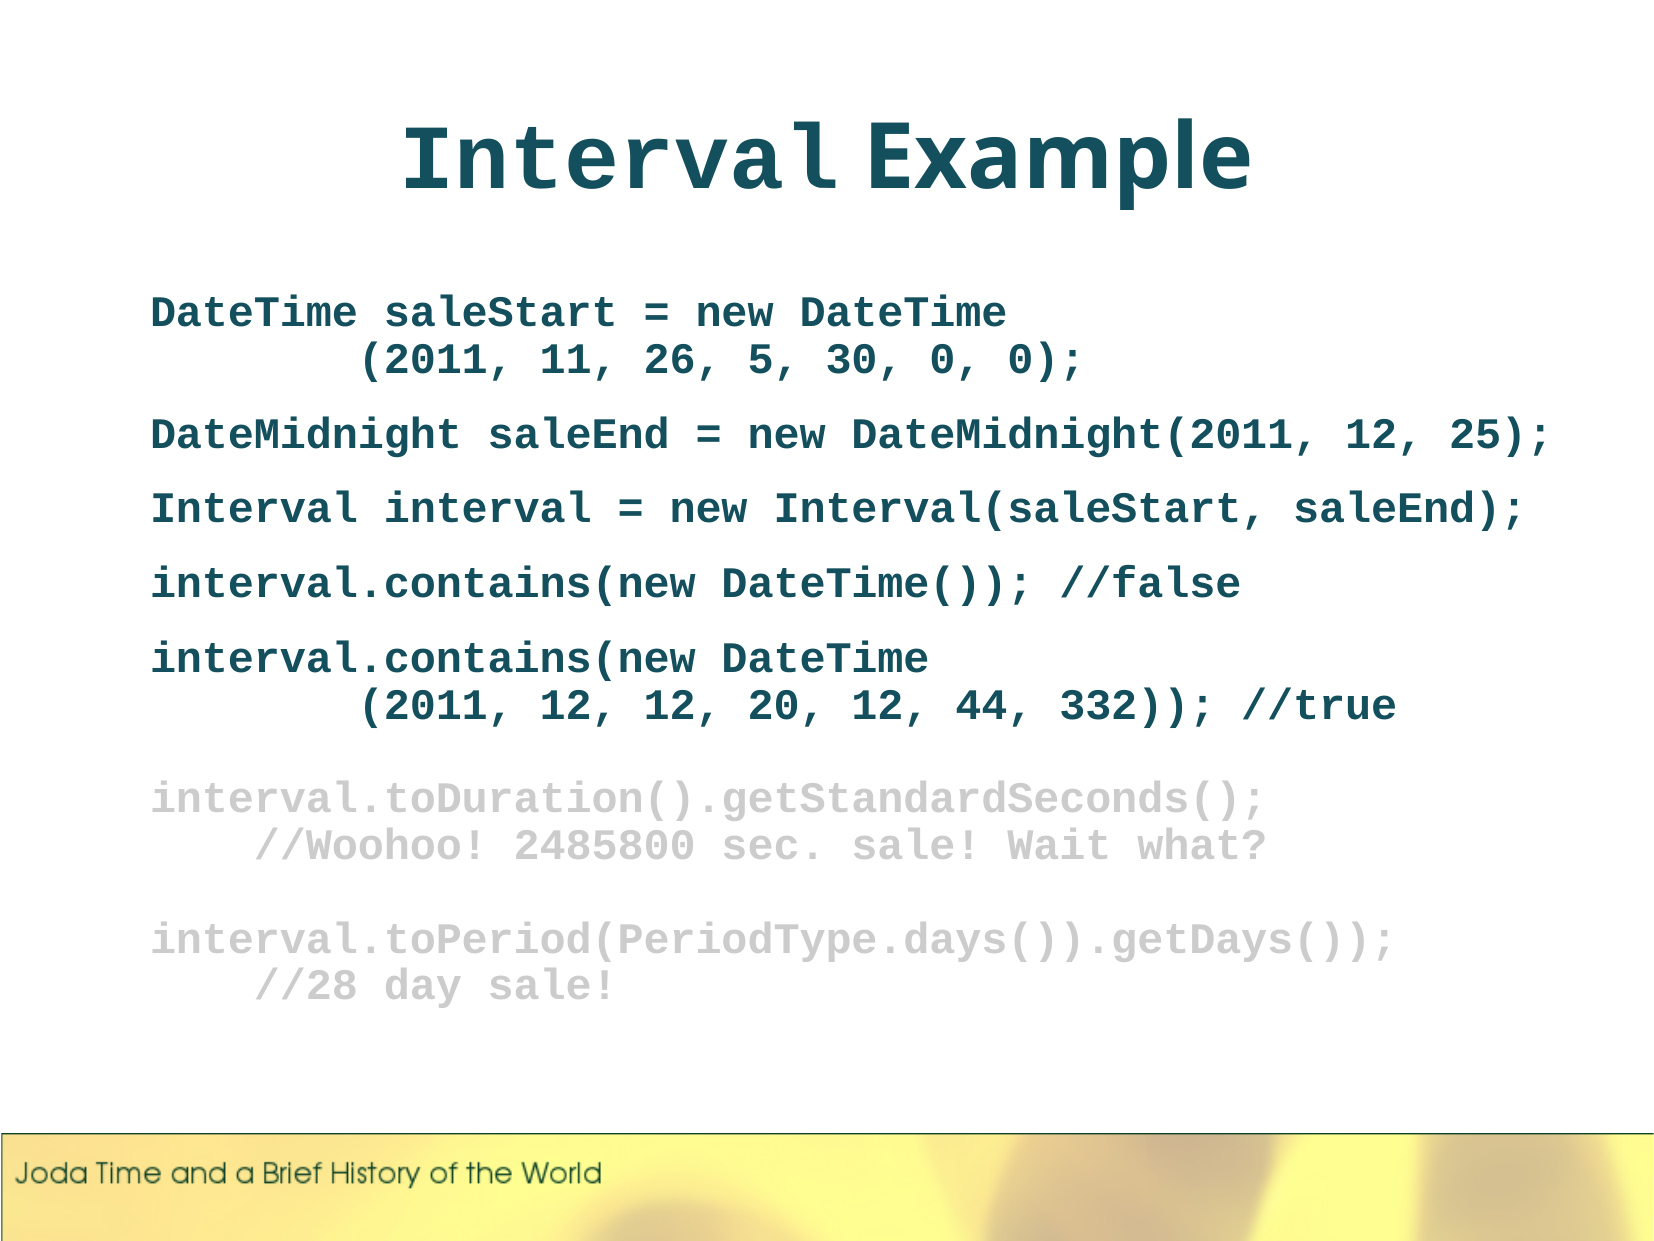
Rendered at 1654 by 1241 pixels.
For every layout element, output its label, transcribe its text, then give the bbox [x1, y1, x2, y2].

list DateTime saleStart = new DateTime (2011, 11, 26, 5, 30, 0, 0); DateMidnight saleEnd = new DateMidnight(2011, 12, 25); Interval interval = new Interval(saleStart, saleEnd); interval.contains(new DateTime()); //false interval.contains(new DateTime (2011, 12, 12, 20, 12, 44, 332)); //true interval.toDuration().getStandardSeconds(); //Woohoo! 2485800 sec. sale! Wait what? interval.toPeriod(PeriodType.days()).getDays()); //28 day sale! [82, 290, 1571, 1109]
picture [1, 1133, 1654, 1241]
title Interval Example [82, 49, 1571, 257]
